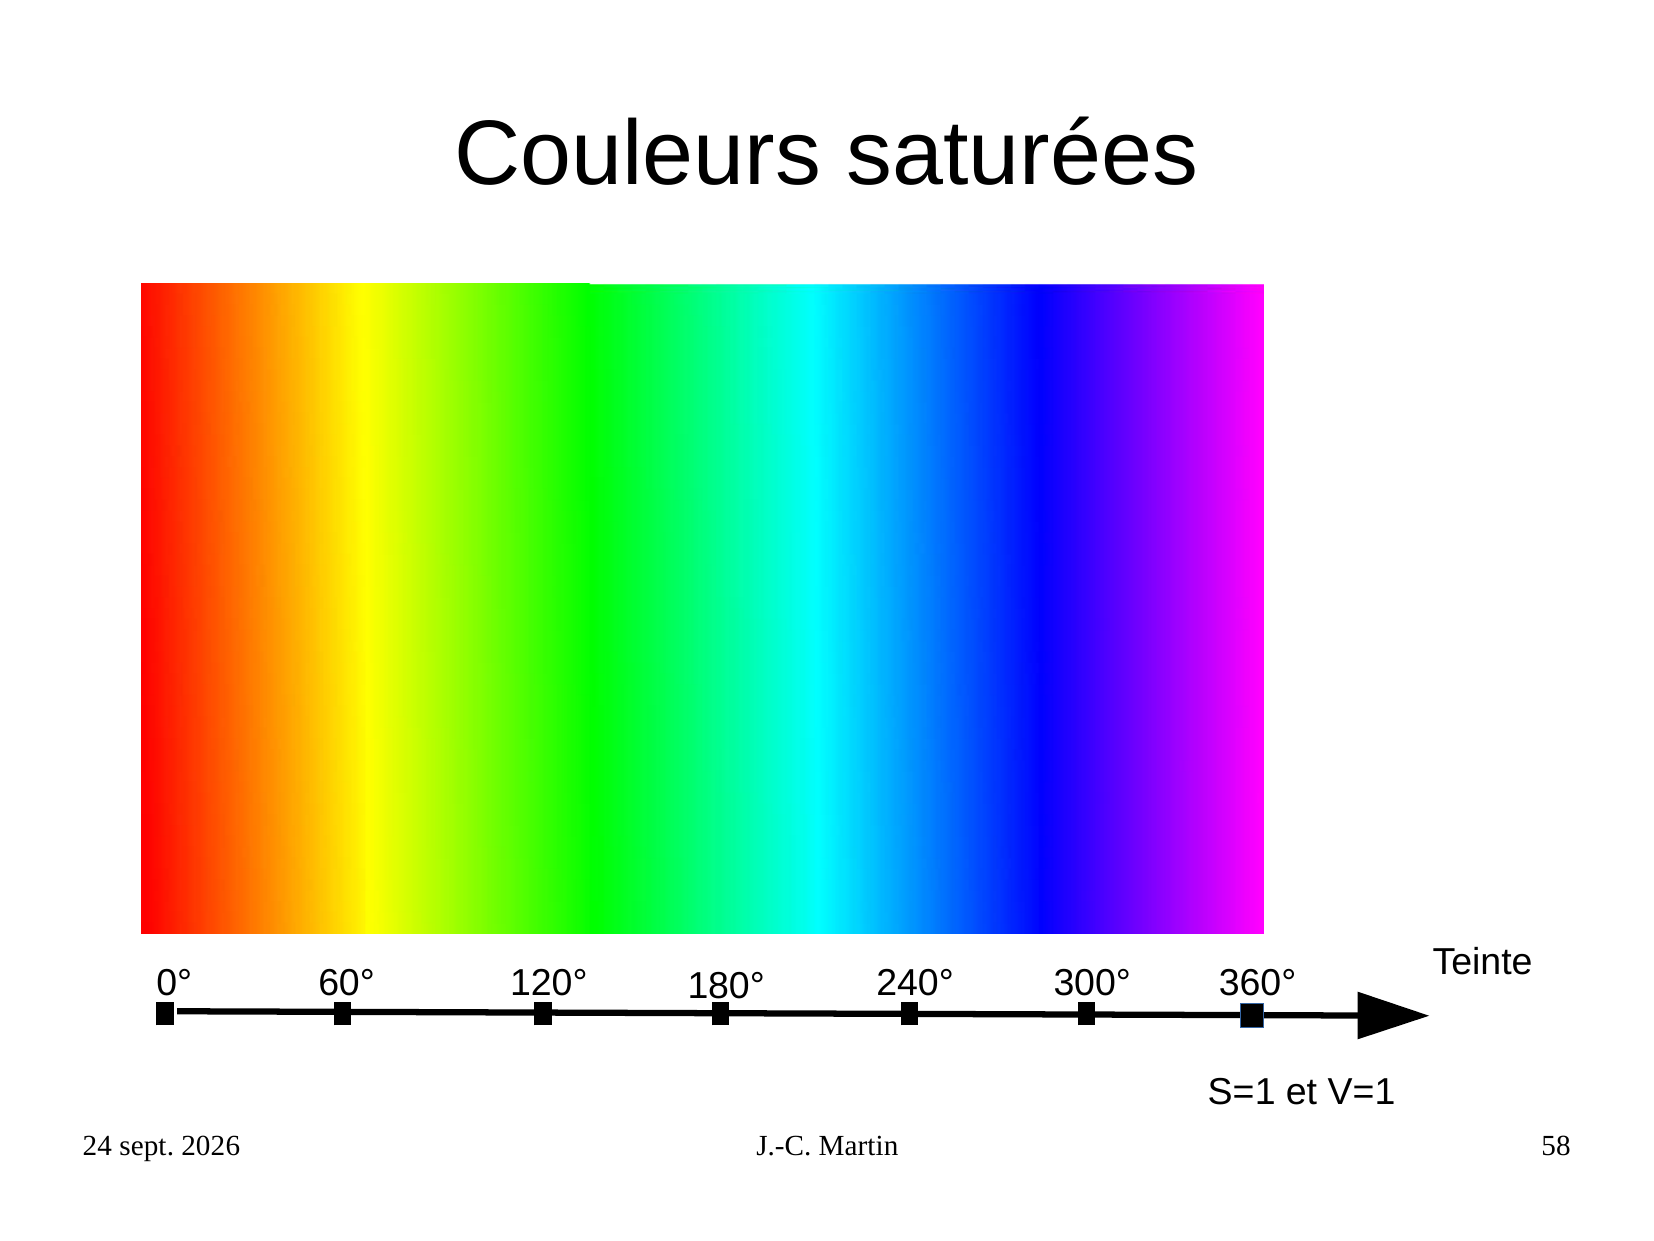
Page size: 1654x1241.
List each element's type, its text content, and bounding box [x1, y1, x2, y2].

text_box 60° [303, 954, 390, 1008]
text_box Teinte [1417, 933, 1548, 990]
title Couleurs saturées [82, 49, 1571, 257]
text_box [1240, 1003, 1264, 1028]
text_box 180° [672, 956, 780, 1010]
text_box 120° [495, 954, 603, 1009]
text_box 0° [141, 954, 208, 1012]
text_box 360° [1204, 954, 1312, 1012]
text_box S=1 et V=1 [1192, 1062, 1411, 1120]
picture [141, 283, 1264, 934]
text_box 240° [861, 954, 969, 1010]
text_box 300° [1038, 954, 1146, 1011]
